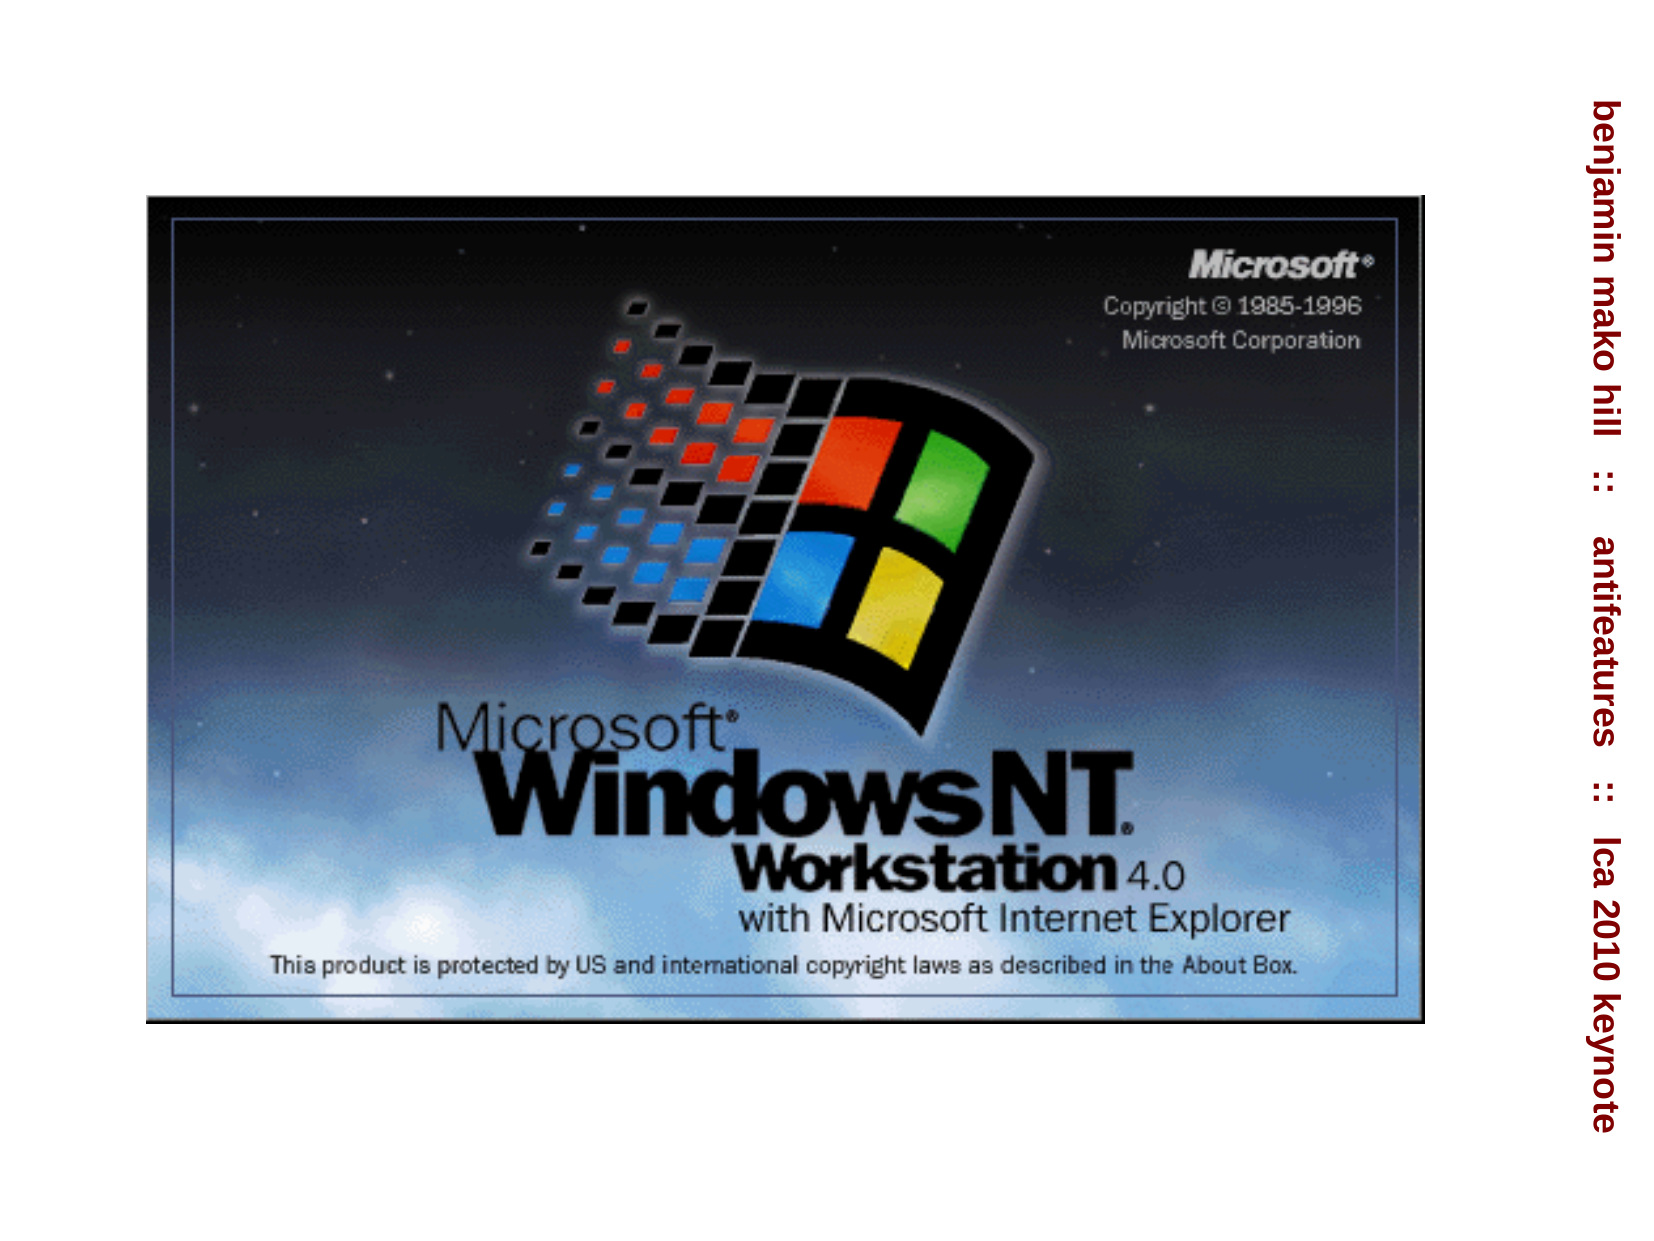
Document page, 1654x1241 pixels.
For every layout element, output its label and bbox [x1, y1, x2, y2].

picture [146, 195, 1425, 1024]
